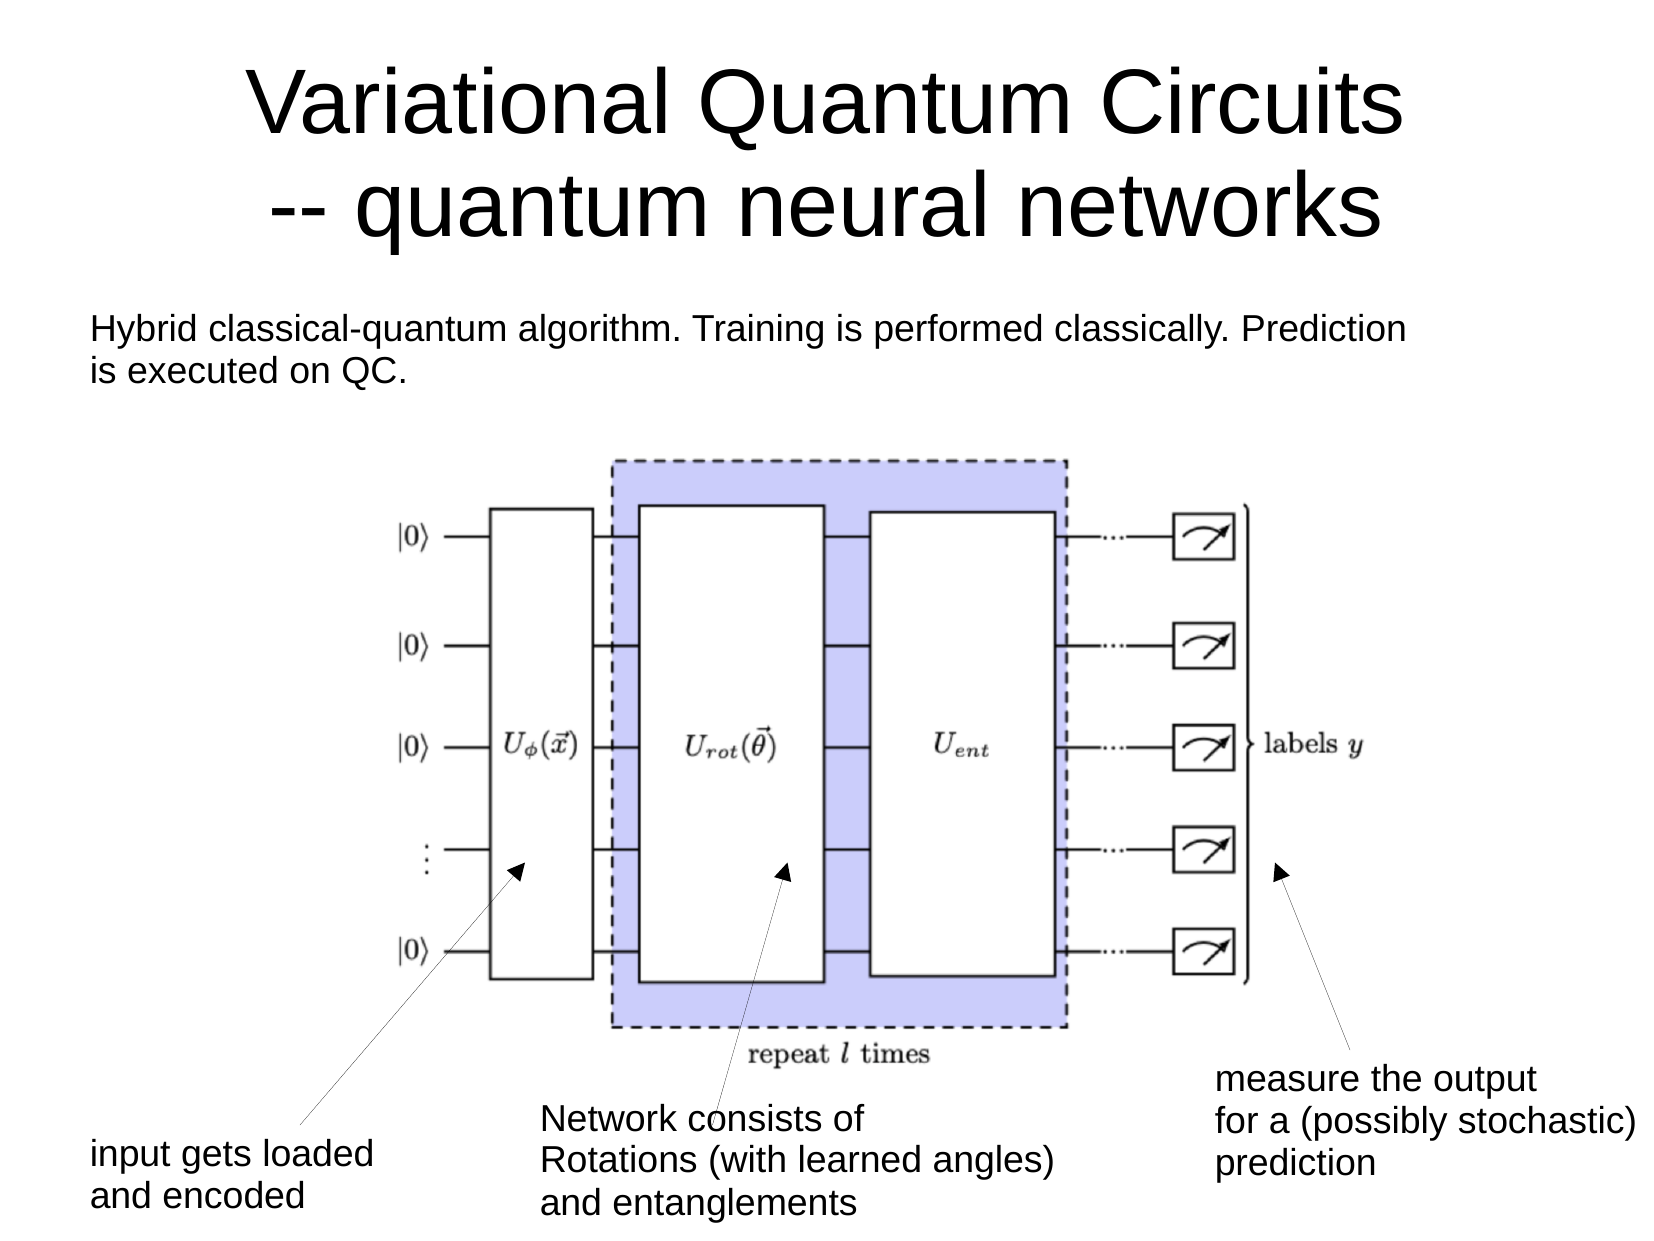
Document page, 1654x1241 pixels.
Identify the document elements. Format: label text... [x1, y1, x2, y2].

text_box Network consists of Rotations (with learned angles) and entanglements [525, 1089, 1088, 1241]
text_box measure the output for a (possibly stochastic) prediction [1200, 1050, 1653, 1233]
text_box input gets loaded and encoded [75, 1125, 413, 1224]
text_box Hybrid classical-quantum algorithm. Training is performed classically. Prediction is executed on QC. [75, 300, 1463, 399]
title Variational Quantum Circuits -- quantum neural networks [82, 49, 1571, 257]
picture [368, 414, 1376, 1091]
